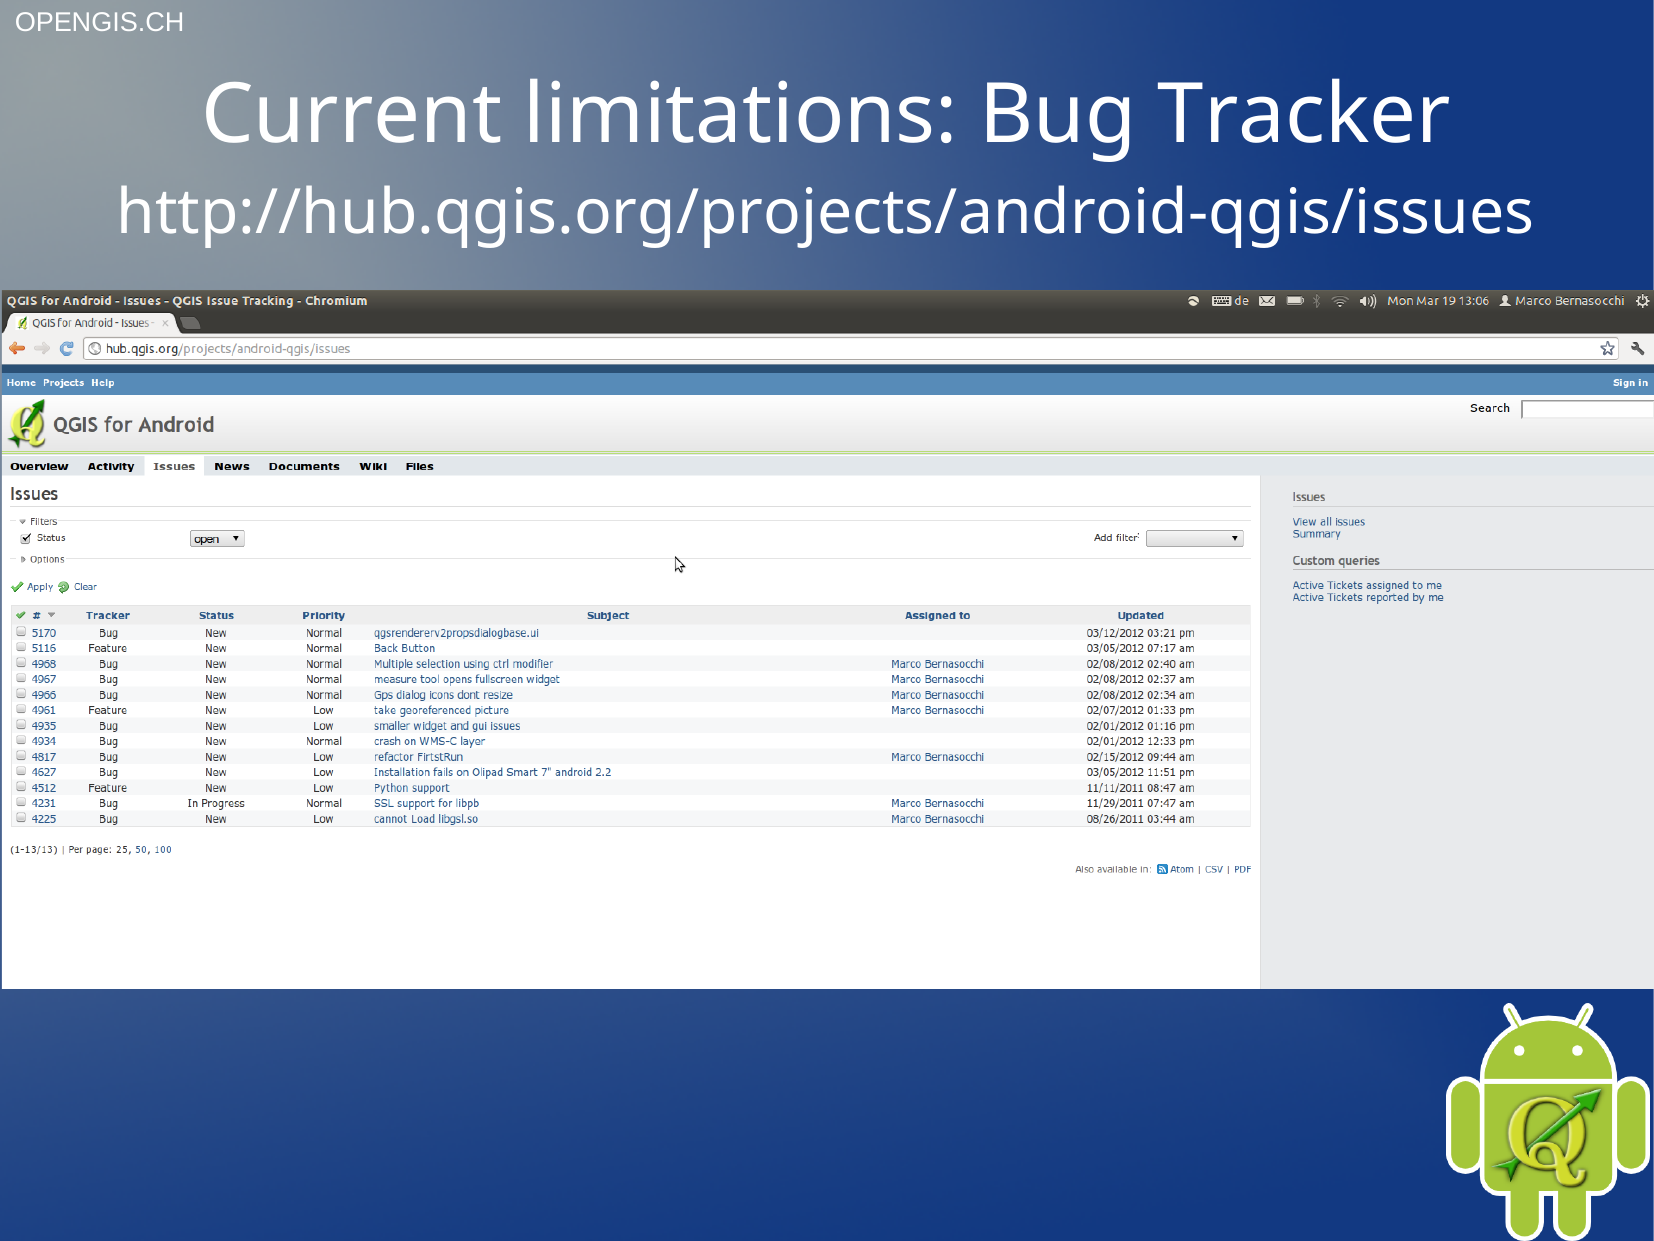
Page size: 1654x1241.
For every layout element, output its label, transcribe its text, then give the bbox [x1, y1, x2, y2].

title Current limitations: Bug Tracker http://hub.qgis.org/projects/android-qgis/issues [82, 49, 1571, 257]
picture [0, 0, 1654, 1241]
